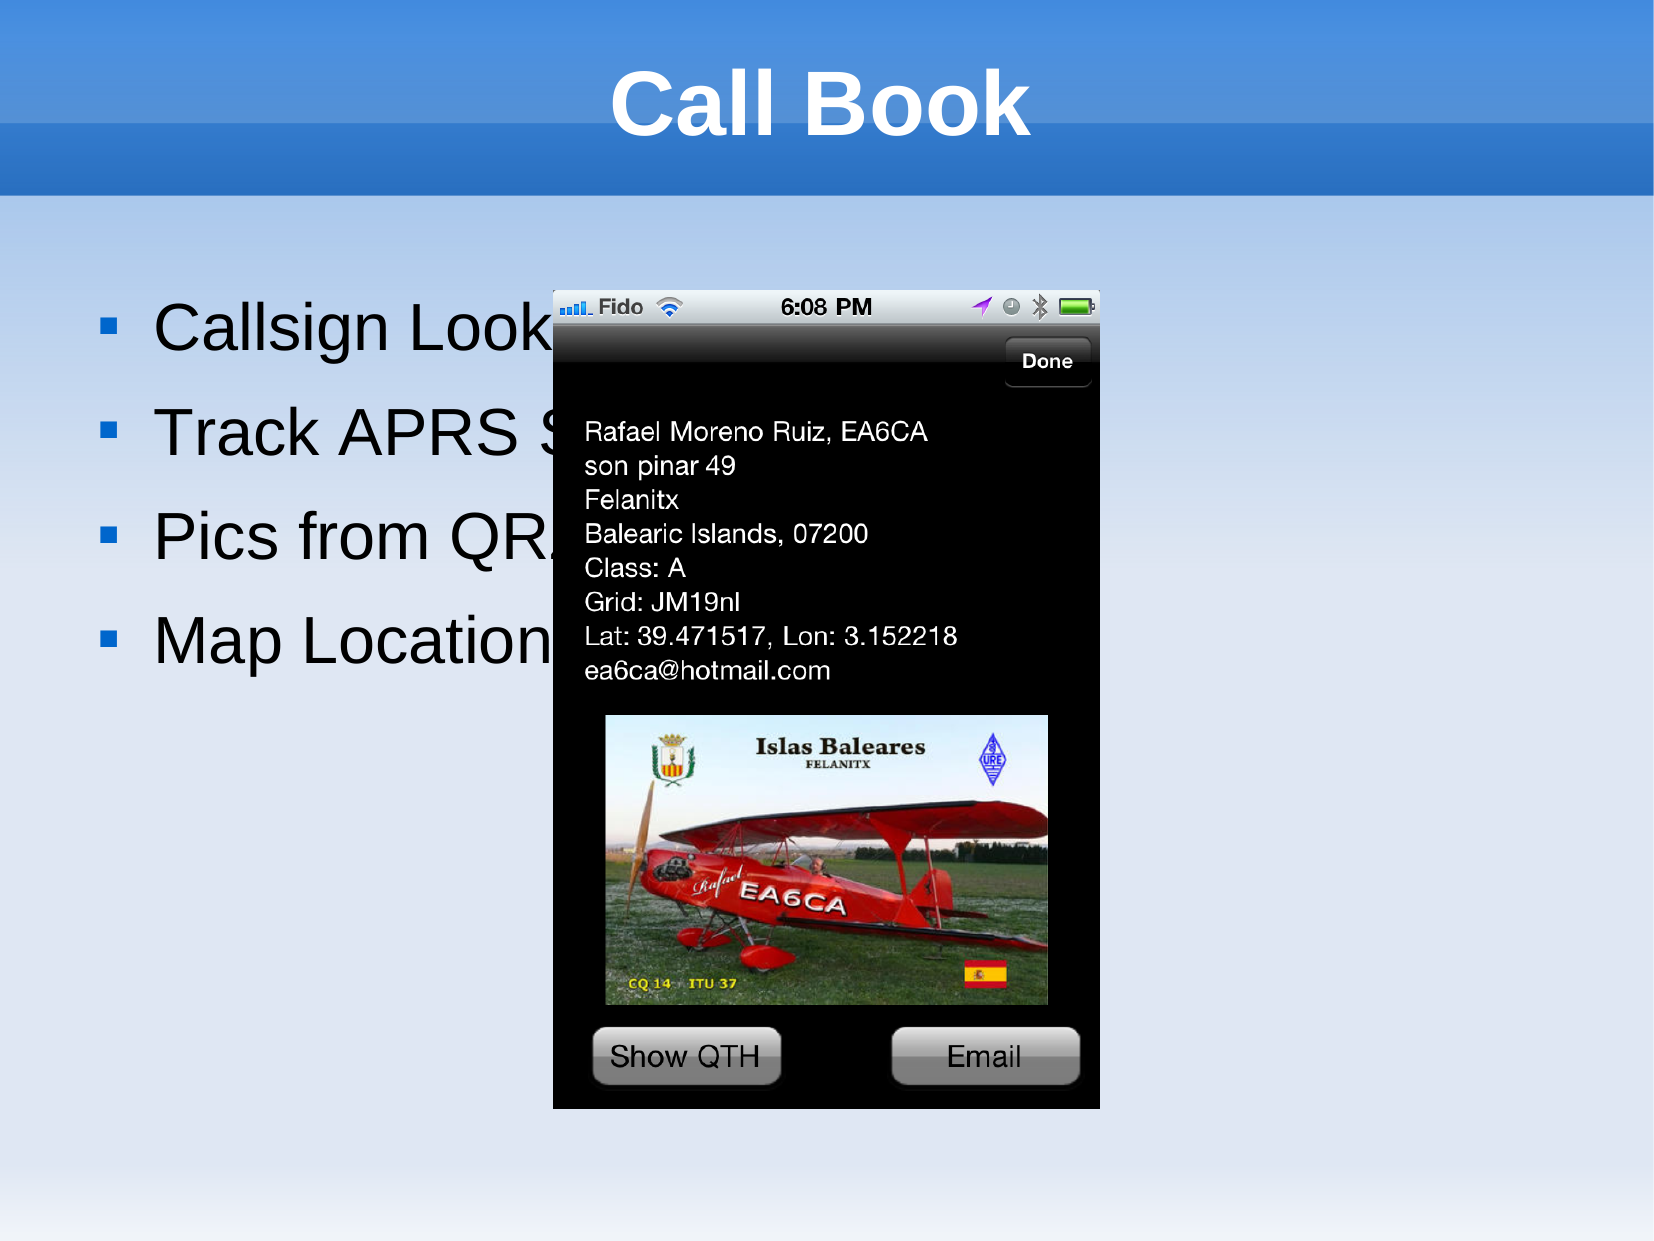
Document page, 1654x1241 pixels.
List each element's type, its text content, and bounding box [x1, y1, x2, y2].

title Call Book [76, 7, 1565, 200]
list Callsign Lookup Track APRS Stations Pics from QRZ.com Map Location [82, 290, 417, 1094]
picture [0, 0, 1654, 1241]
